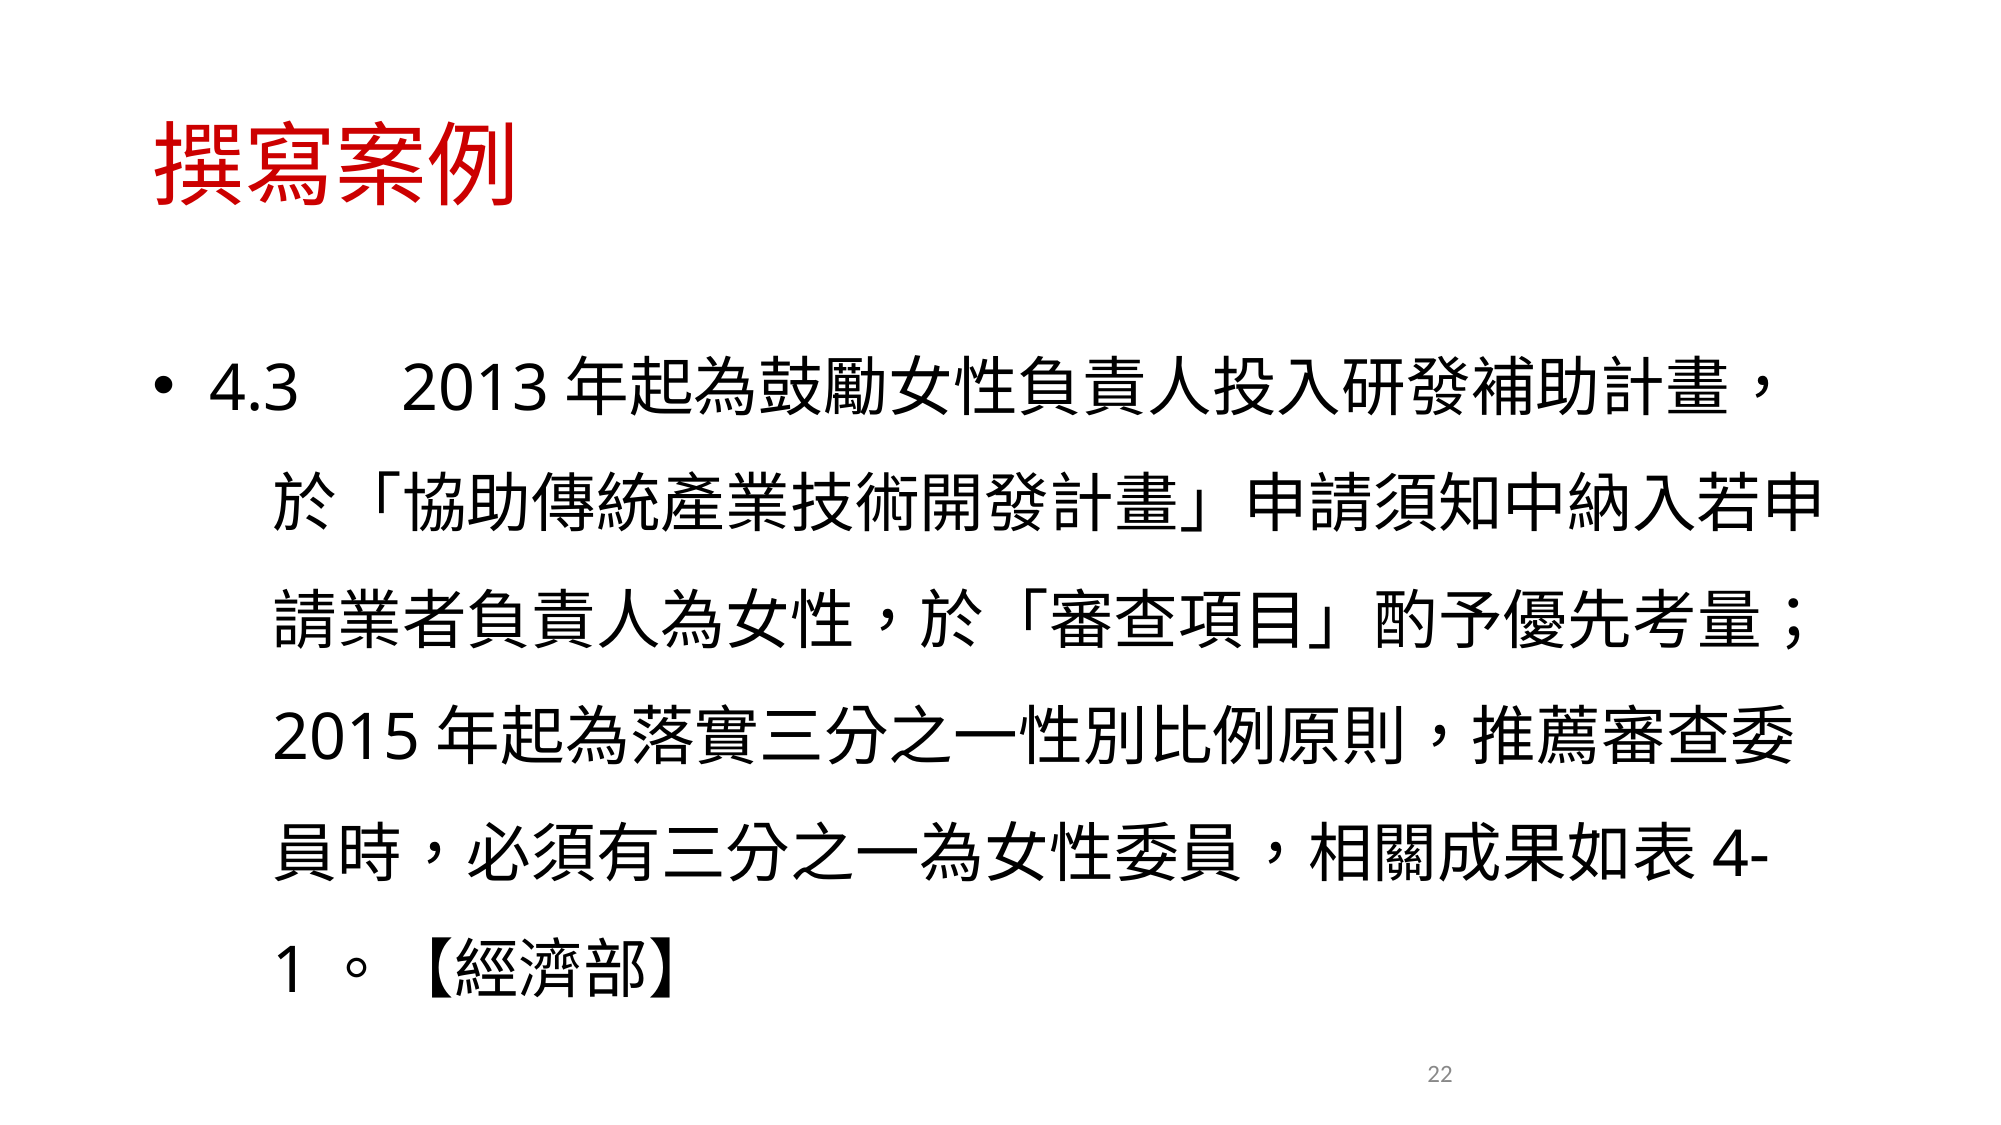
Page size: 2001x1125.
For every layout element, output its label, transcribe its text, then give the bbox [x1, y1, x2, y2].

list 4.3 2013年起為鼓勵女性負責人投入研發補助計畫，於「協助傳統產業技術開發計畫」申請須知中納入若申請業者負責人為女性，於「審查項目」酌予優先考量；2015年起為落實三分之一性別比例原則，推薦審查委員時，必須有三分之一為女性委員，相關成果如表4-1。【經濟部】 [137, 299, 1863, 1014]
text_box 22 [1412, 1042, 1863, 1103]
title 撰寫案例 [137, 59, 1863, 278]
